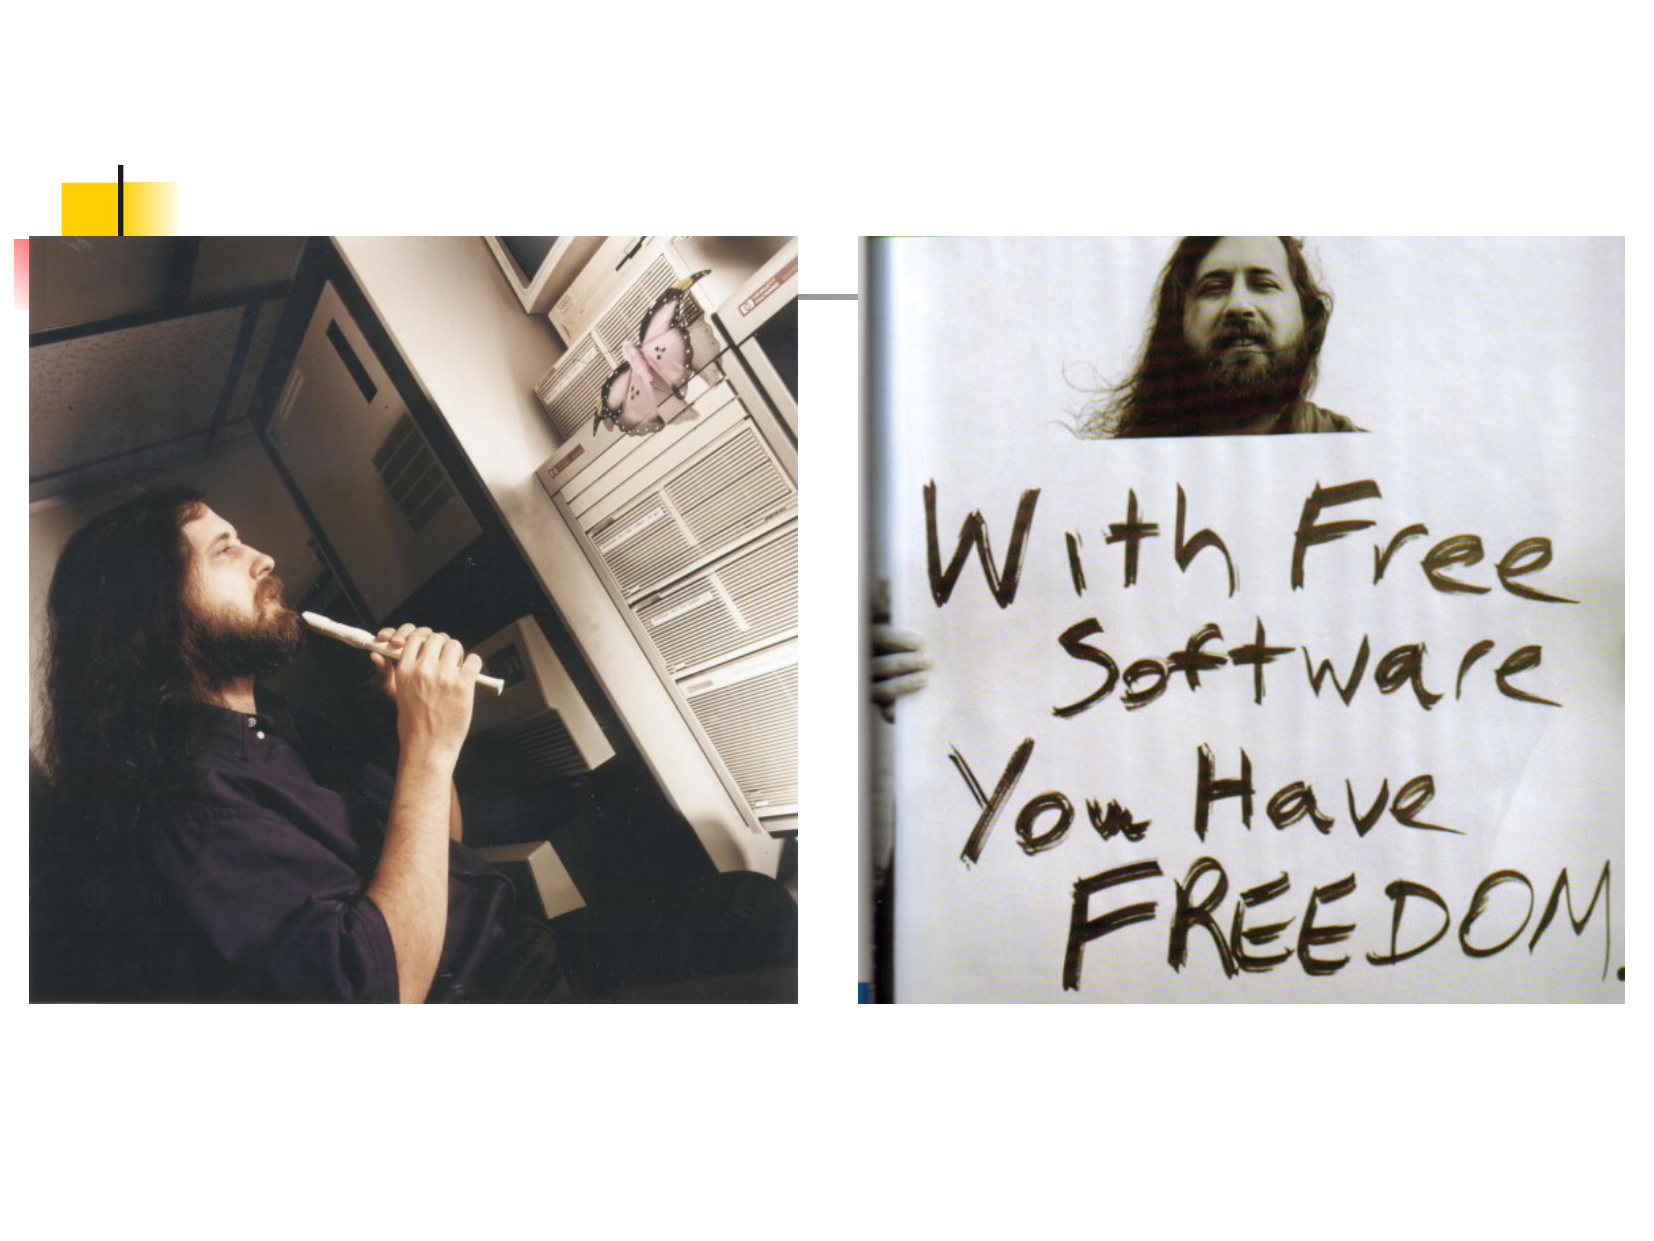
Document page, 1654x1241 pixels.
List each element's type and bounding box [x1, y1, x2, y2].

picture [858, 236, 1625, 1004]
picture [29, 236, 798, 1004]
